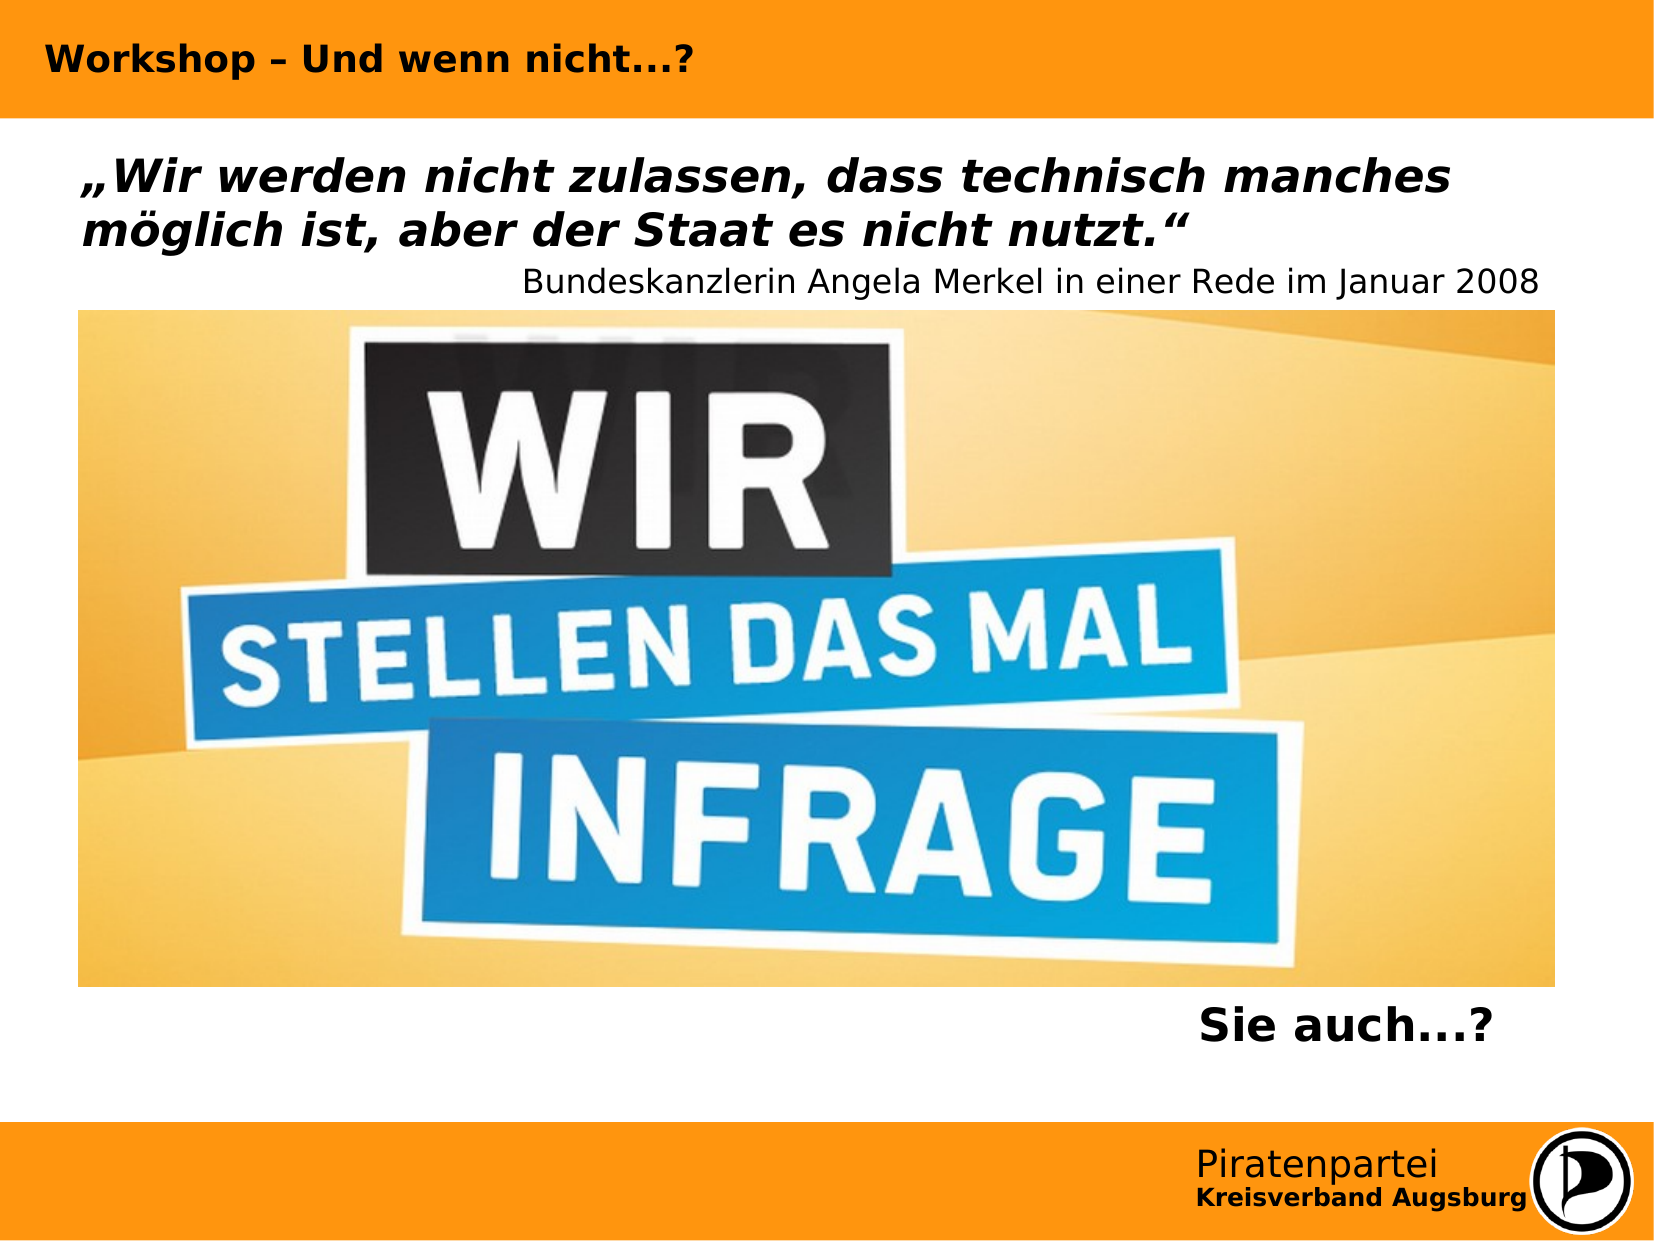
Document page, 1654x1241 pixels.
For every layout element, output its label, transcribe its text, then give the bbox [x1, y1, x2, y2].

text_box Bundeskanzlerin Angela Merkel in einer Rede im Januar 2008 [263, 253, 1557, 319]
text_box „Wir werden nicht zulassen, dass technisch manches möglich ist, aber der Staat es nicht nutzt.“ [66, 141, 1512, 234]
text_box Workshop – Und wenn nicht...? [29, 29, 1329, 88]
picture [1529, 1127, 1634, 1235]
text_box Sie auch...? [66, 990, 1511, 1110]
picture [78, 310, 1555, 988]
